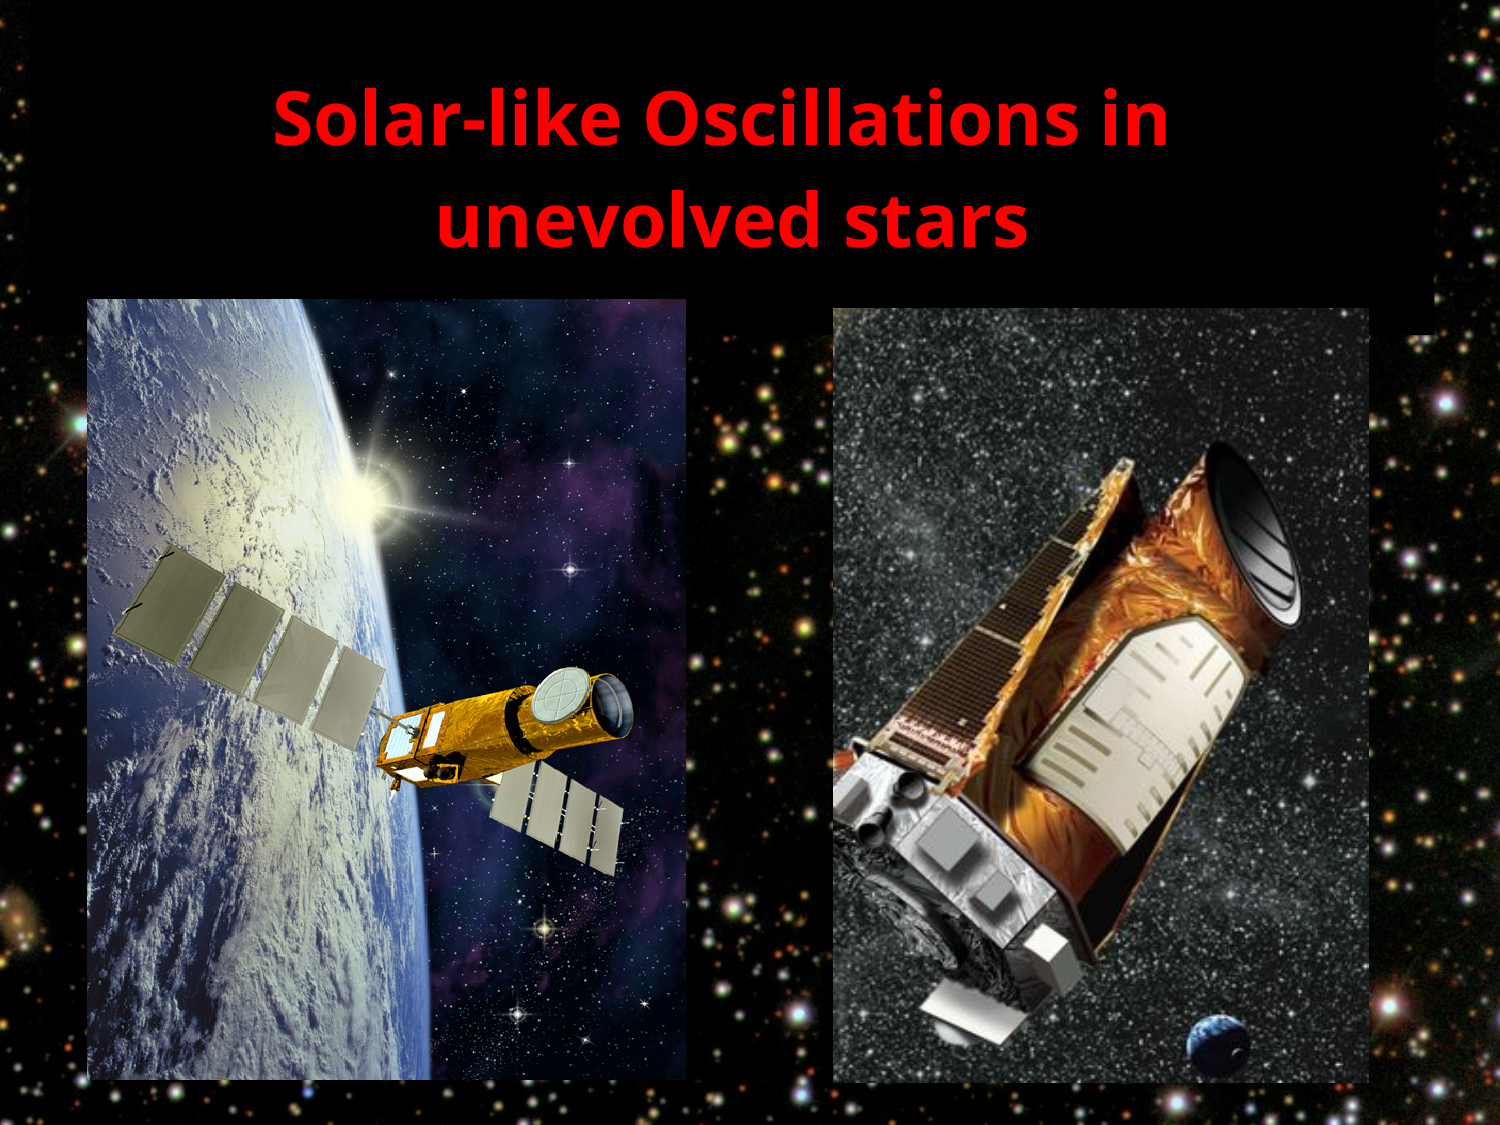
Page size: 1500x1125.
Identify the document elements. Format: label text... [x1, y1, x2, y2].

title Solar-like Oscillations in unevolved stars [30, 0, 1435, 336]
picture [0, 0, 1500, 1125]
